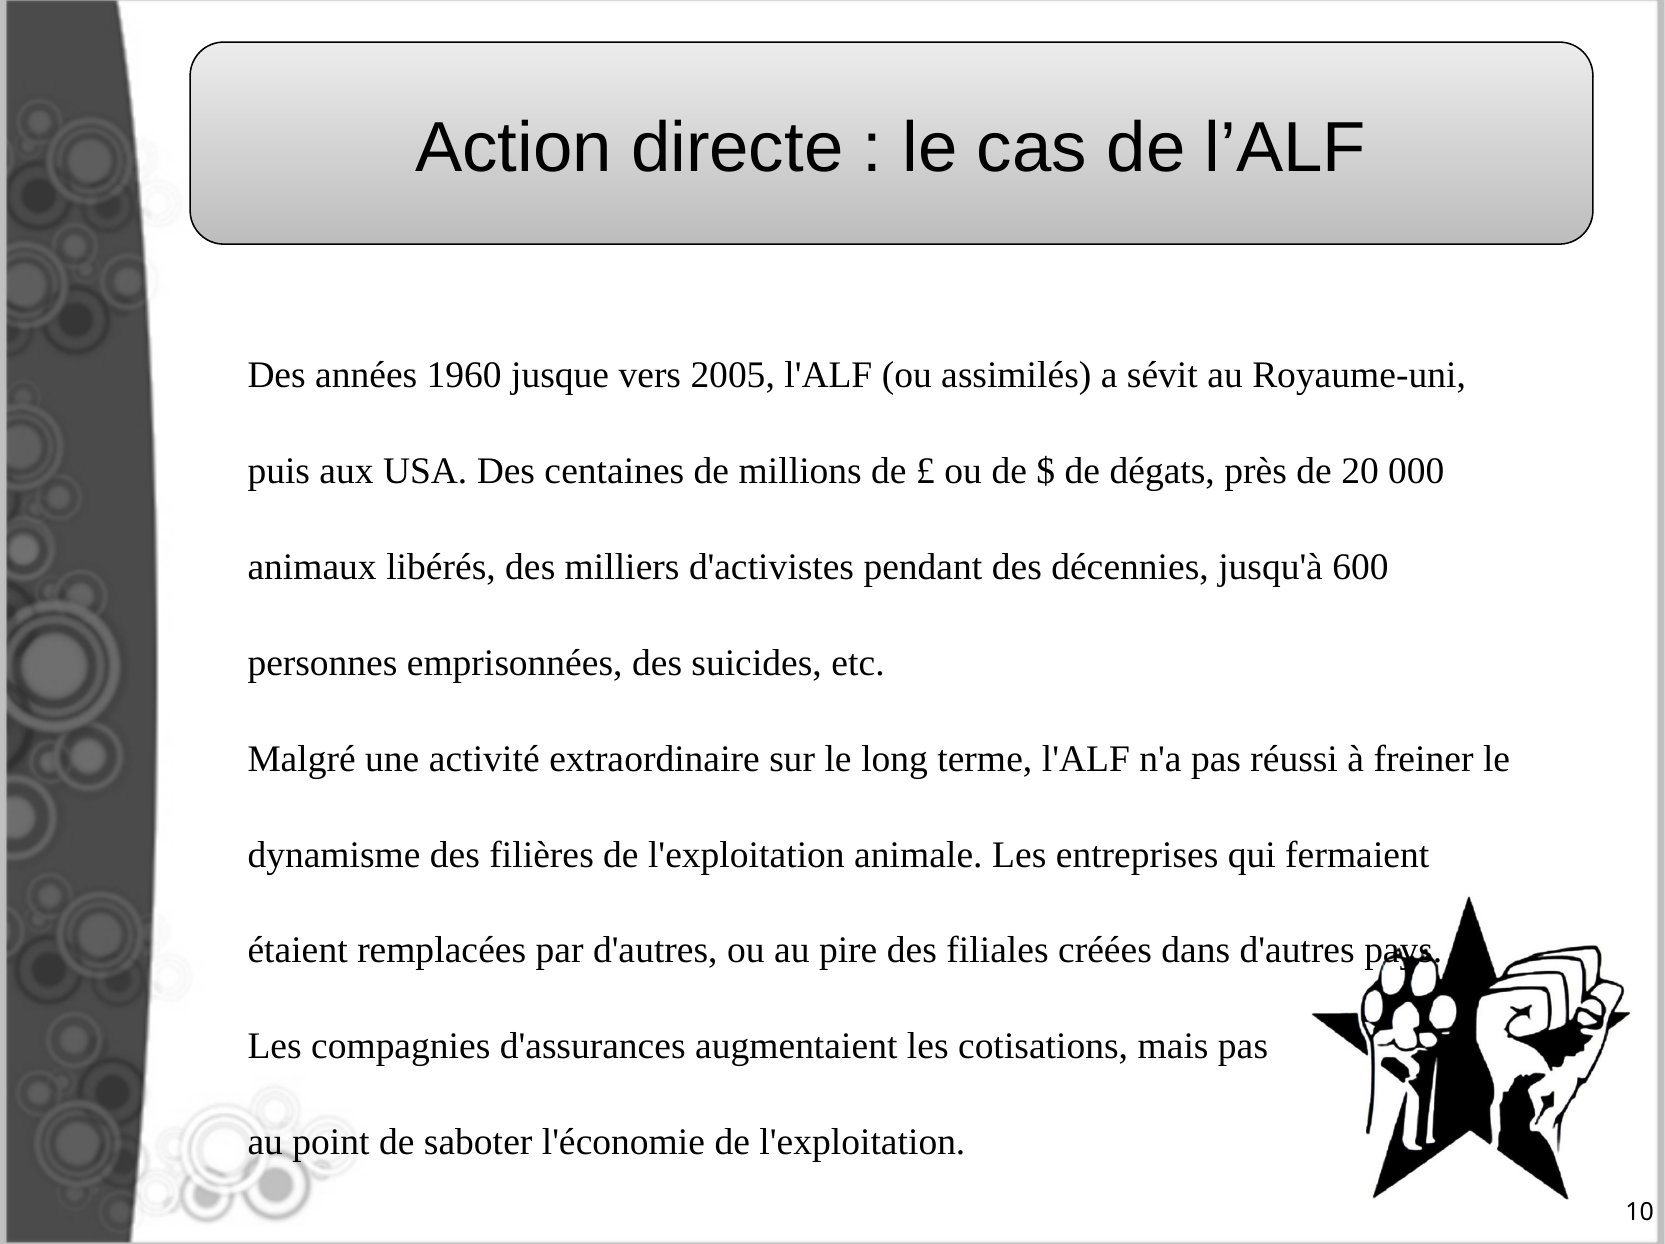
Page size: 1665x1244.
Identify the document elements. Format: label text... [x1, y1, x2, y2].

text_box Action directe : le cas de l’ALF [199, 80, 1584, 206]
text_box Des années 1960 jusque vers 2005, l'ALF (ou assimilés) a sévit au Royaume-uni, puis aux USA. Des centaines de millions de £ ou de $ de dégats, près de 20 000 animaux libérés, des milliers d'activistes pendant des décennies, jusqu'à 600 personnes emprisonnées, des suicides, etc. Malgré une activité extraordinaire sur le long terme, l'ALF n'a pas réussi à freiner le dynamisme des filières de l'exploitation animale. Les entreprises qui fermaient étaient remplacées par d'autres, ou au pire des filiales créées dans d'autres pays. Les compagnies d'assurances augmentaient les cotisations, mais pas au point de saboter l'économie de l'exploitation. [240, 292, 1543, 1244]
text_box [190, 42, 1593, 245]
slide_number <numéro> [1610, 1188, 1665, 1234]
picture [3, 0, 1662, 1244]
